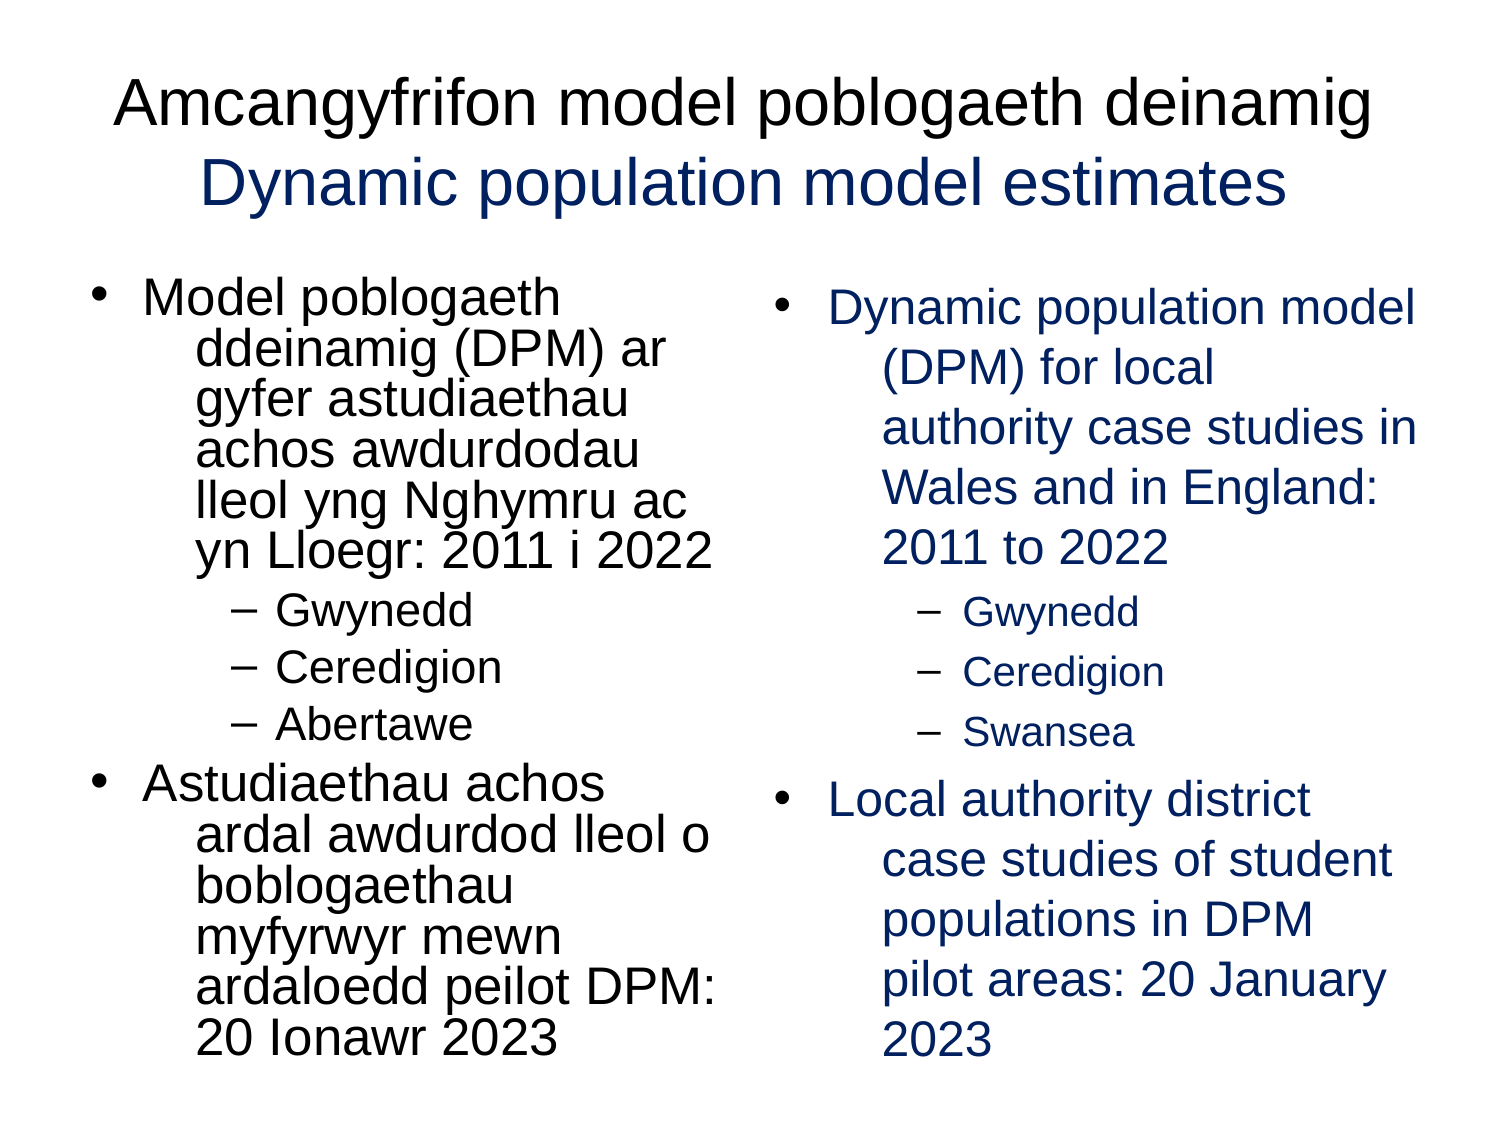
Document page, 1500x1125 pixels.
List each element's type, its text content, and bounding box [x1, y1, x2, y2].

text_box Dynamic population model (DPM) for local authority case studies in Wales and in England: 2011 to 2022 Gwynedd Ceredigion Swansea Local authority district case studies of student populations in DPM pilot areas: 20 January 2023 [758, 267, 1434, 1080]
list Model poblogaeth ddeinamig (DPM) ar gyfer astudiaethau achos awdurdodau lleol yng Nghymru ac yn Lloegr: 2011 i 2022 Gwynedd Ceredigion Abertawe Astudiaethau achos ardal awdurdod lleol o boblogaethau myfyrwyr mewn ardaloedd peilot DPM: 20 Ionawr 2023 [75, 267, 751, 1080]
title Amcangyfrifon model poblogaeth deinamig Dynamic population model estimates [17, 45, 1471, 233]
